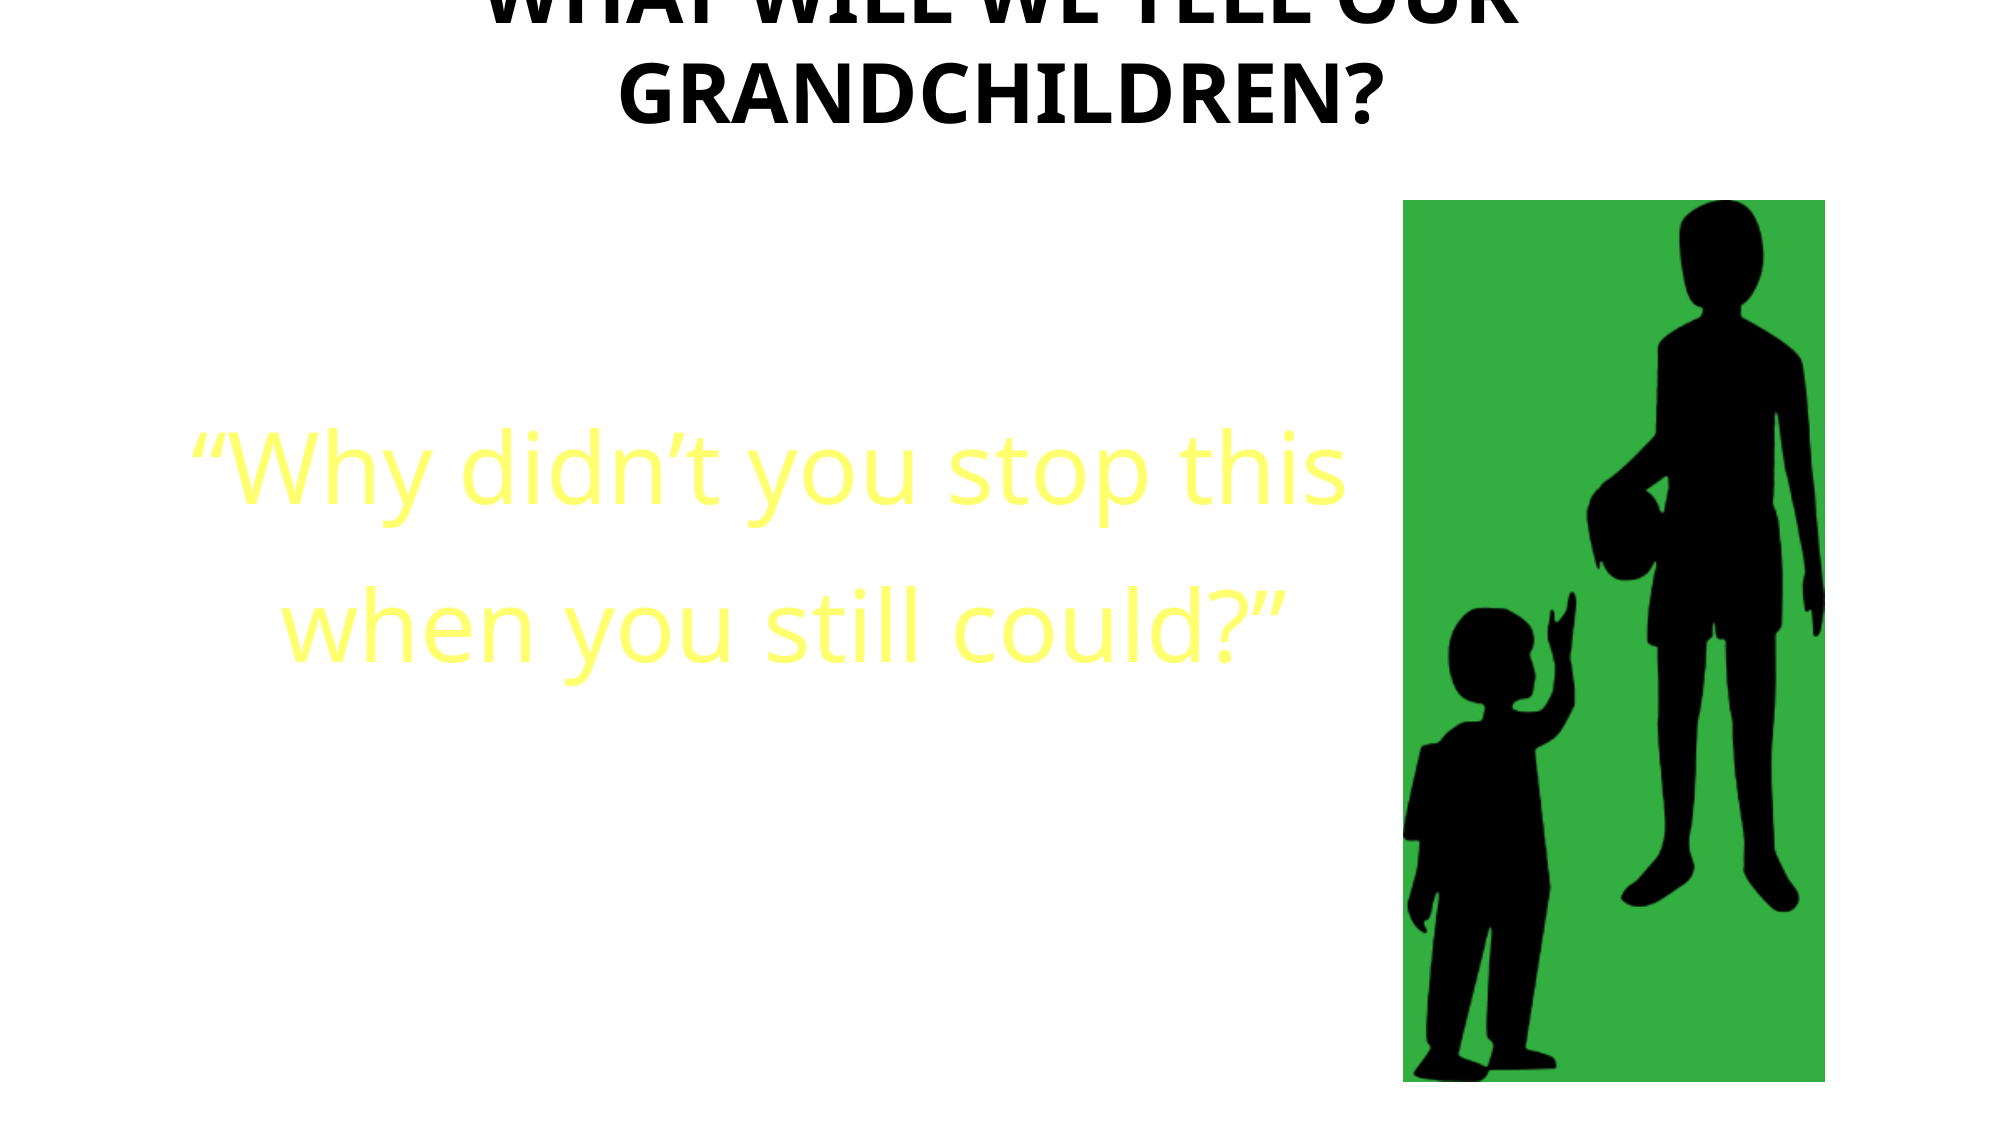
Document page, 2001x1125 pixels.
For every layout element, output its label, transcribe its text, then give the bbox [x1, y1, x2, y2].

picture [1403, 200, 1825, 1082]
text_box “Why didn’t you stop this when you still could?” [165, 397, 1403, 693]
text_box WHAT WILL WE TELL OUR GRANDCHILDREN? [80, 23, 1922, 155]
